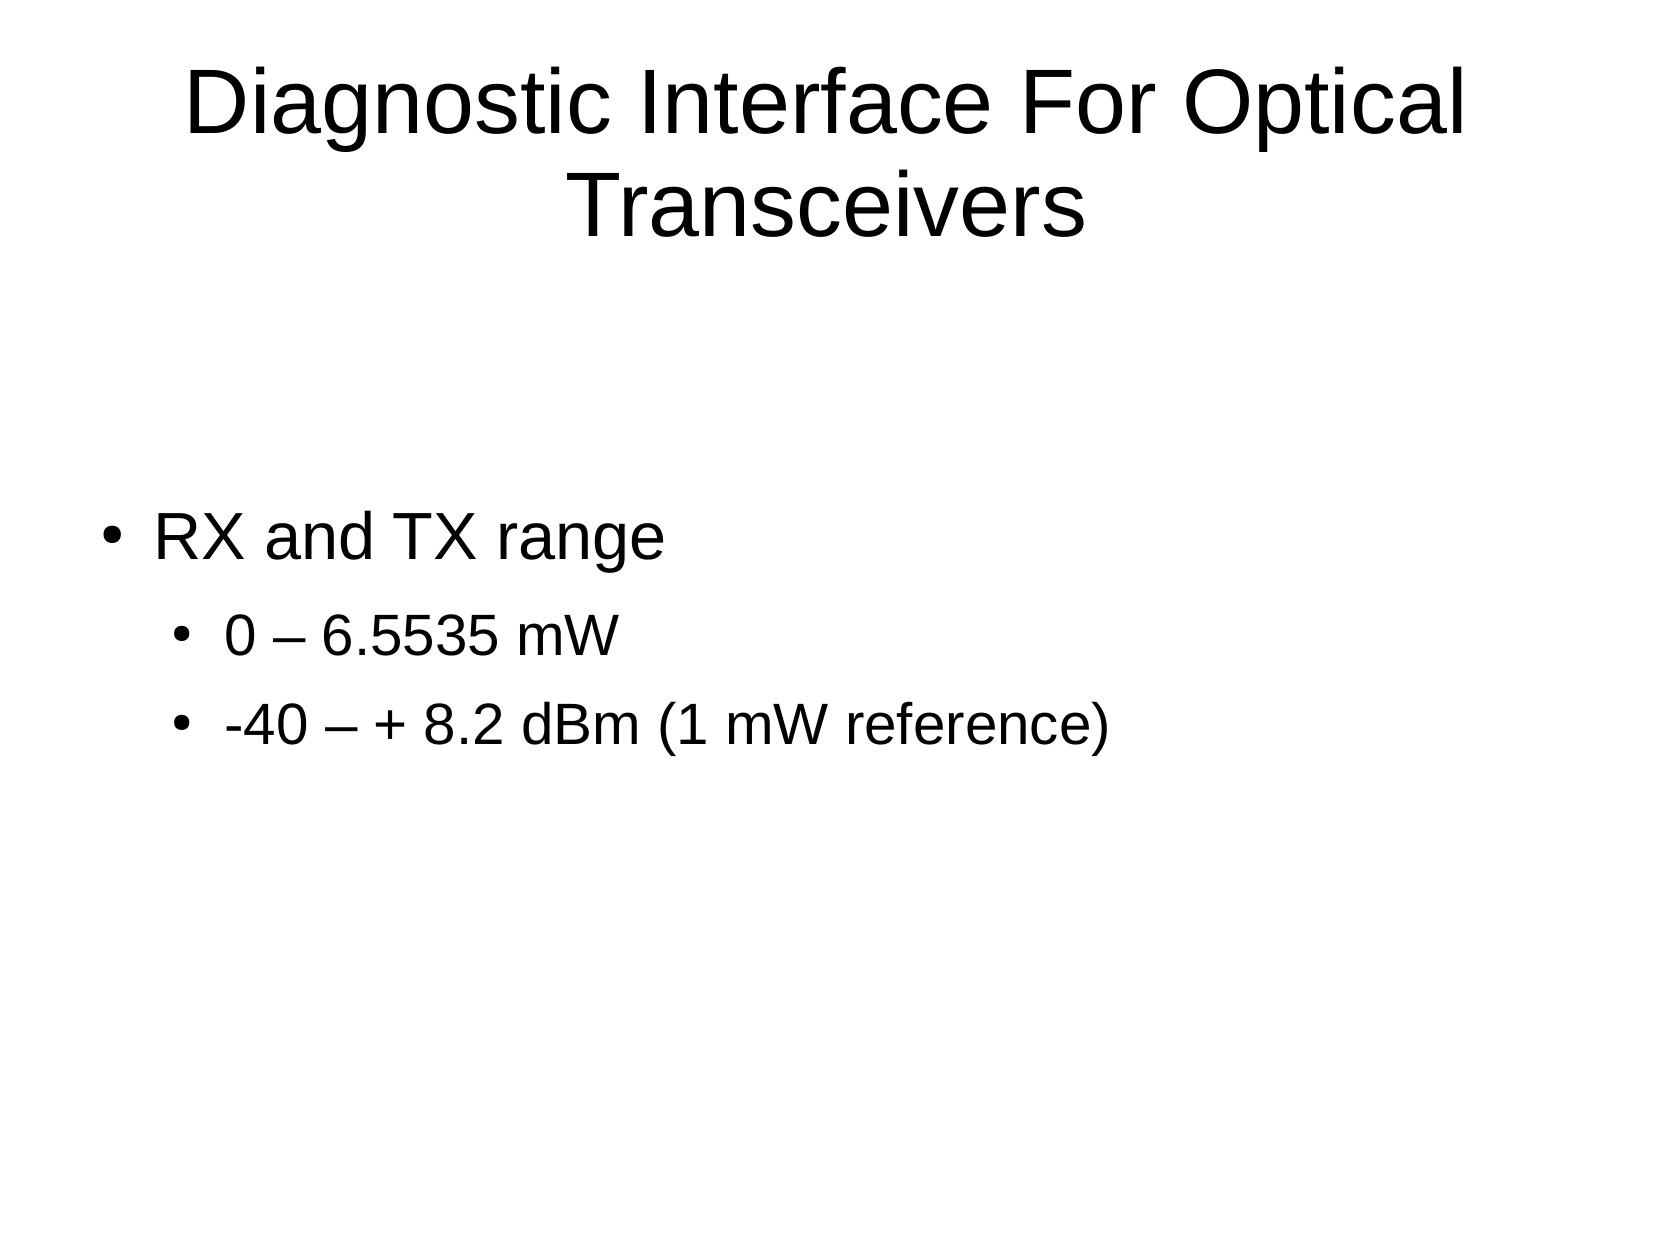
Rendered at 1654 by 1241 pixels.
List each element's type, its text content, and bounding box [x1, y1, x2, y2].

list RX and TX range 0 – 6.5535 mW -40 – + 8.2 dBm (1 mW reference) [82, 290, 1571, 1109]
title Diagnostic Interface For Optical Transceivers [82, 39, 1571, 267]
